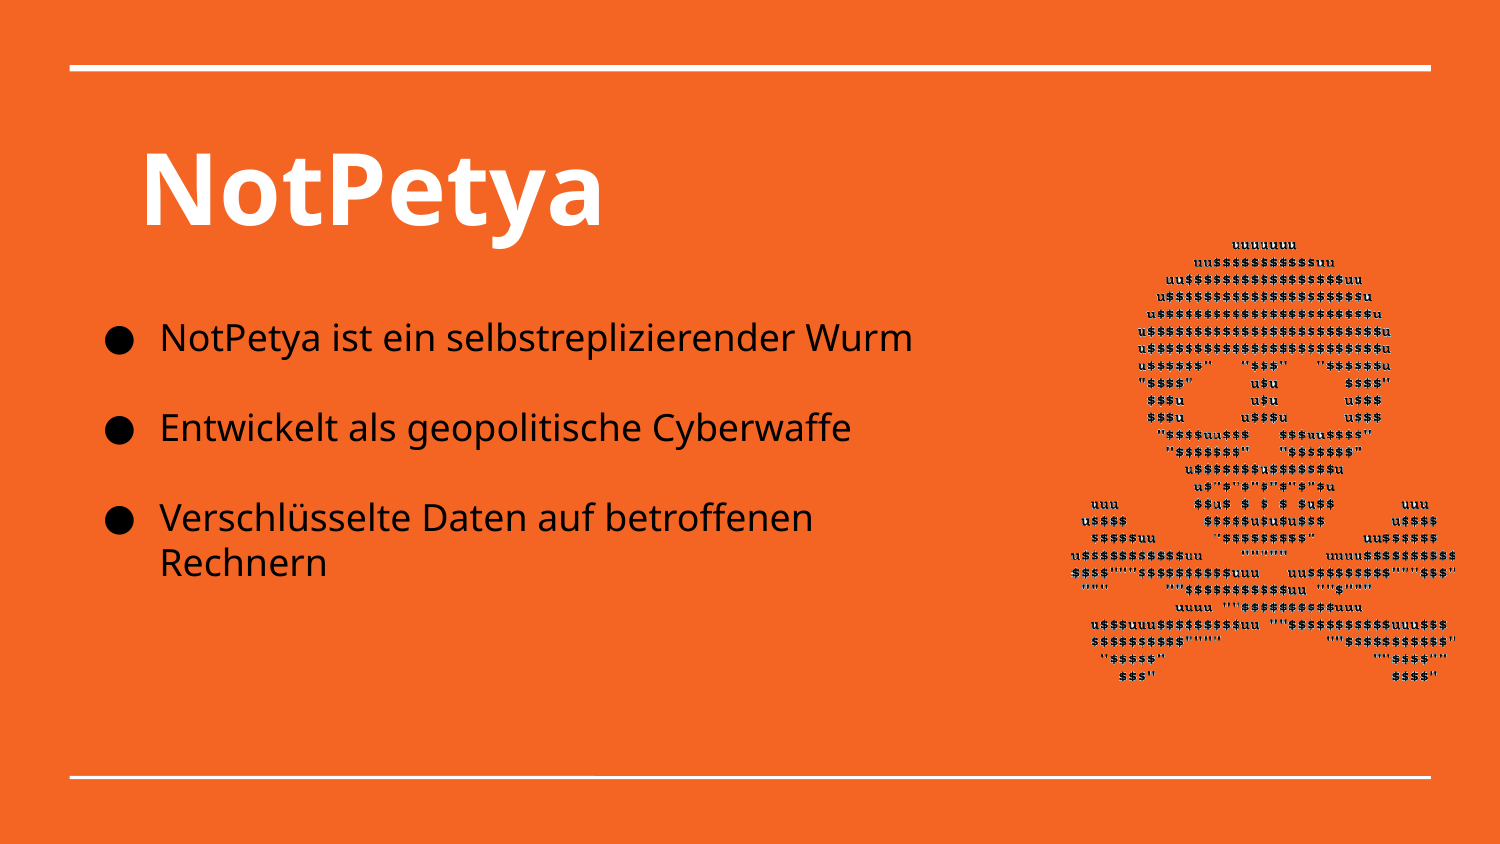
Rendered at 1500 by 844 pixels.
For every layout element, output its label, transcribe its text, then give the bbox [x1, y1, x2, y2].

text_box NotPetya ist ein selbstreplizierender Wurm Entwickelt als geopolitische Cyberwaffe Verschlüsselte Daten auf betroffenen Rechnern [69, 298, 1005, 707]
title NotPetya [0, 59, 784, 313]
picture [1071, 242, 1455, 681]
